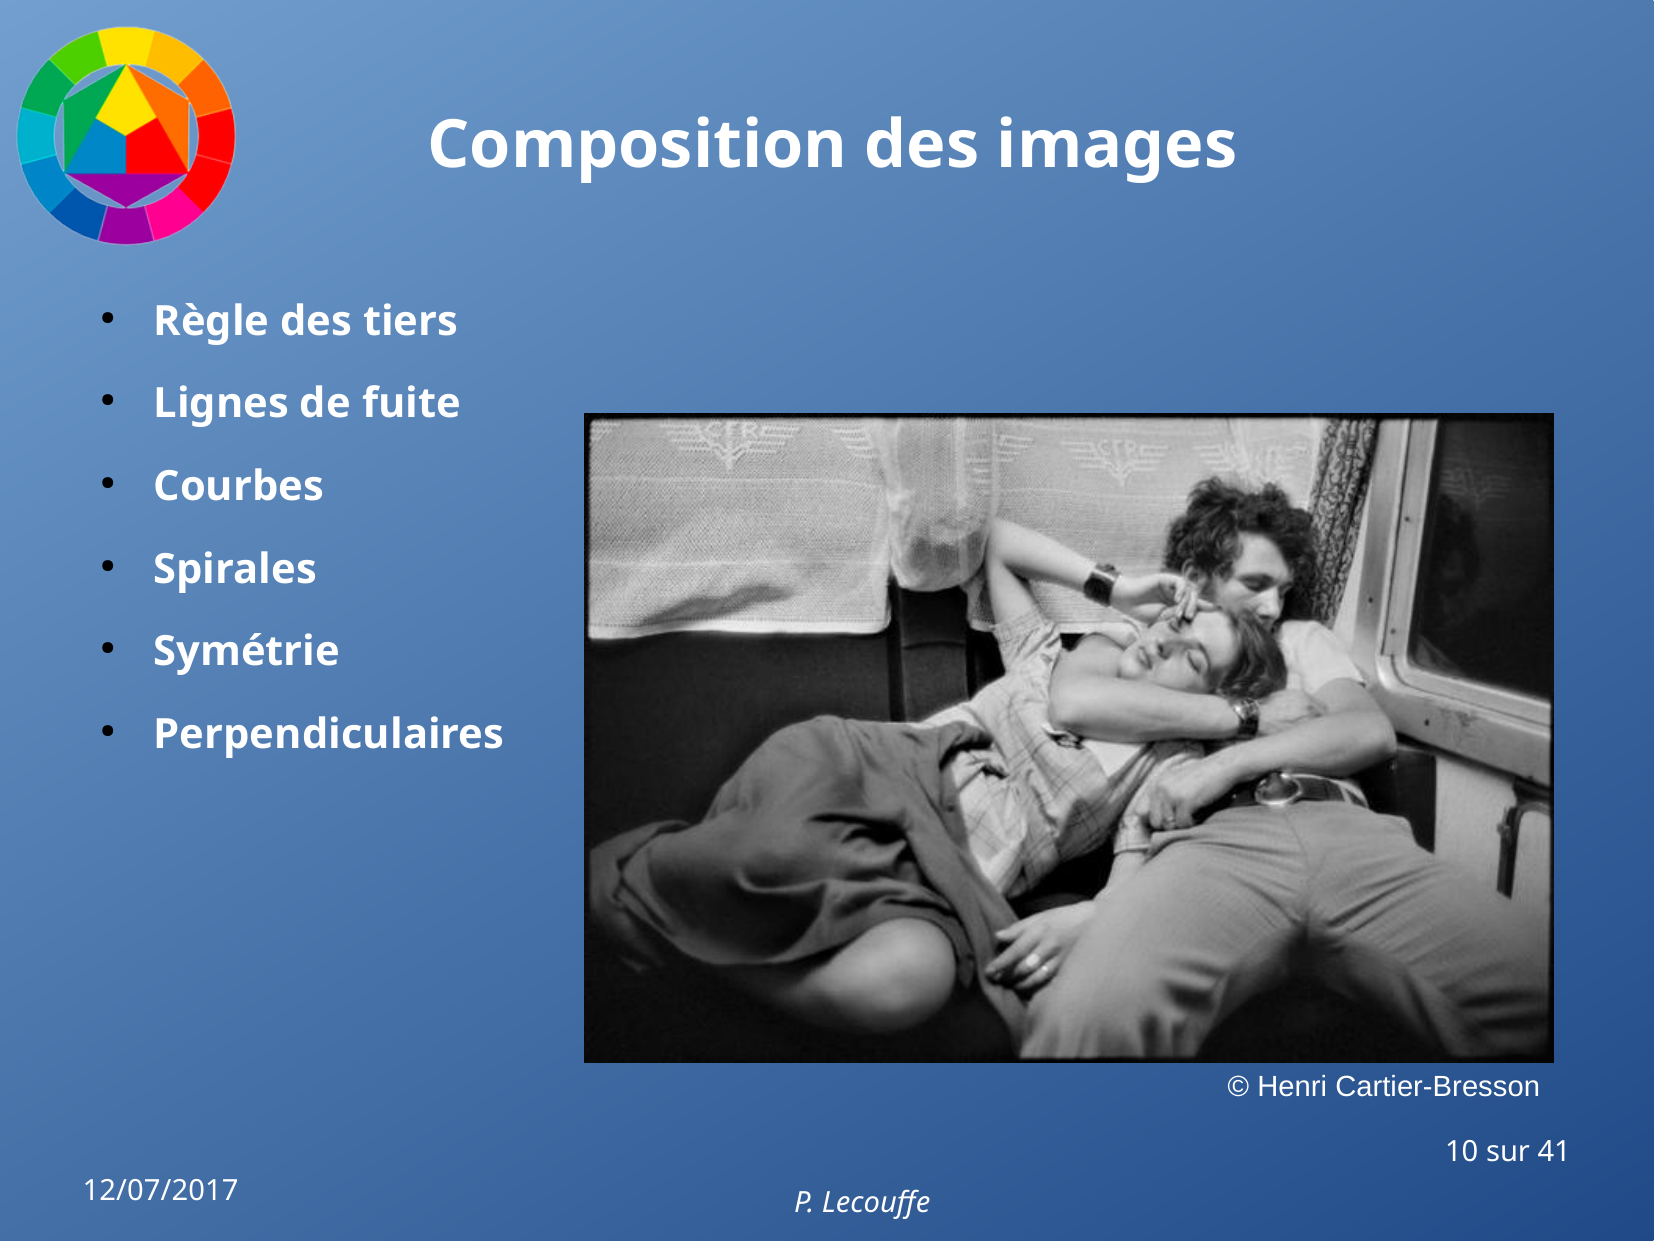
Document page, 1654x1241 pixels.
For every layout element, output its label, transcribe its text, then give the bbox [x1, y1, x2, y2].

list Règle des tiers Lignes de fuite Courbes Spirales Symétrie Perpendiculaires [82, 290, 1571, 1058]
text_box © Henri Cartier-Bresson [1204, 1062, 1626, 1111]
picture [6, 22, 249, 252]
title Composition des images [236, 58, 1430, 225]
picture [584, 413, 1554, 1063]
